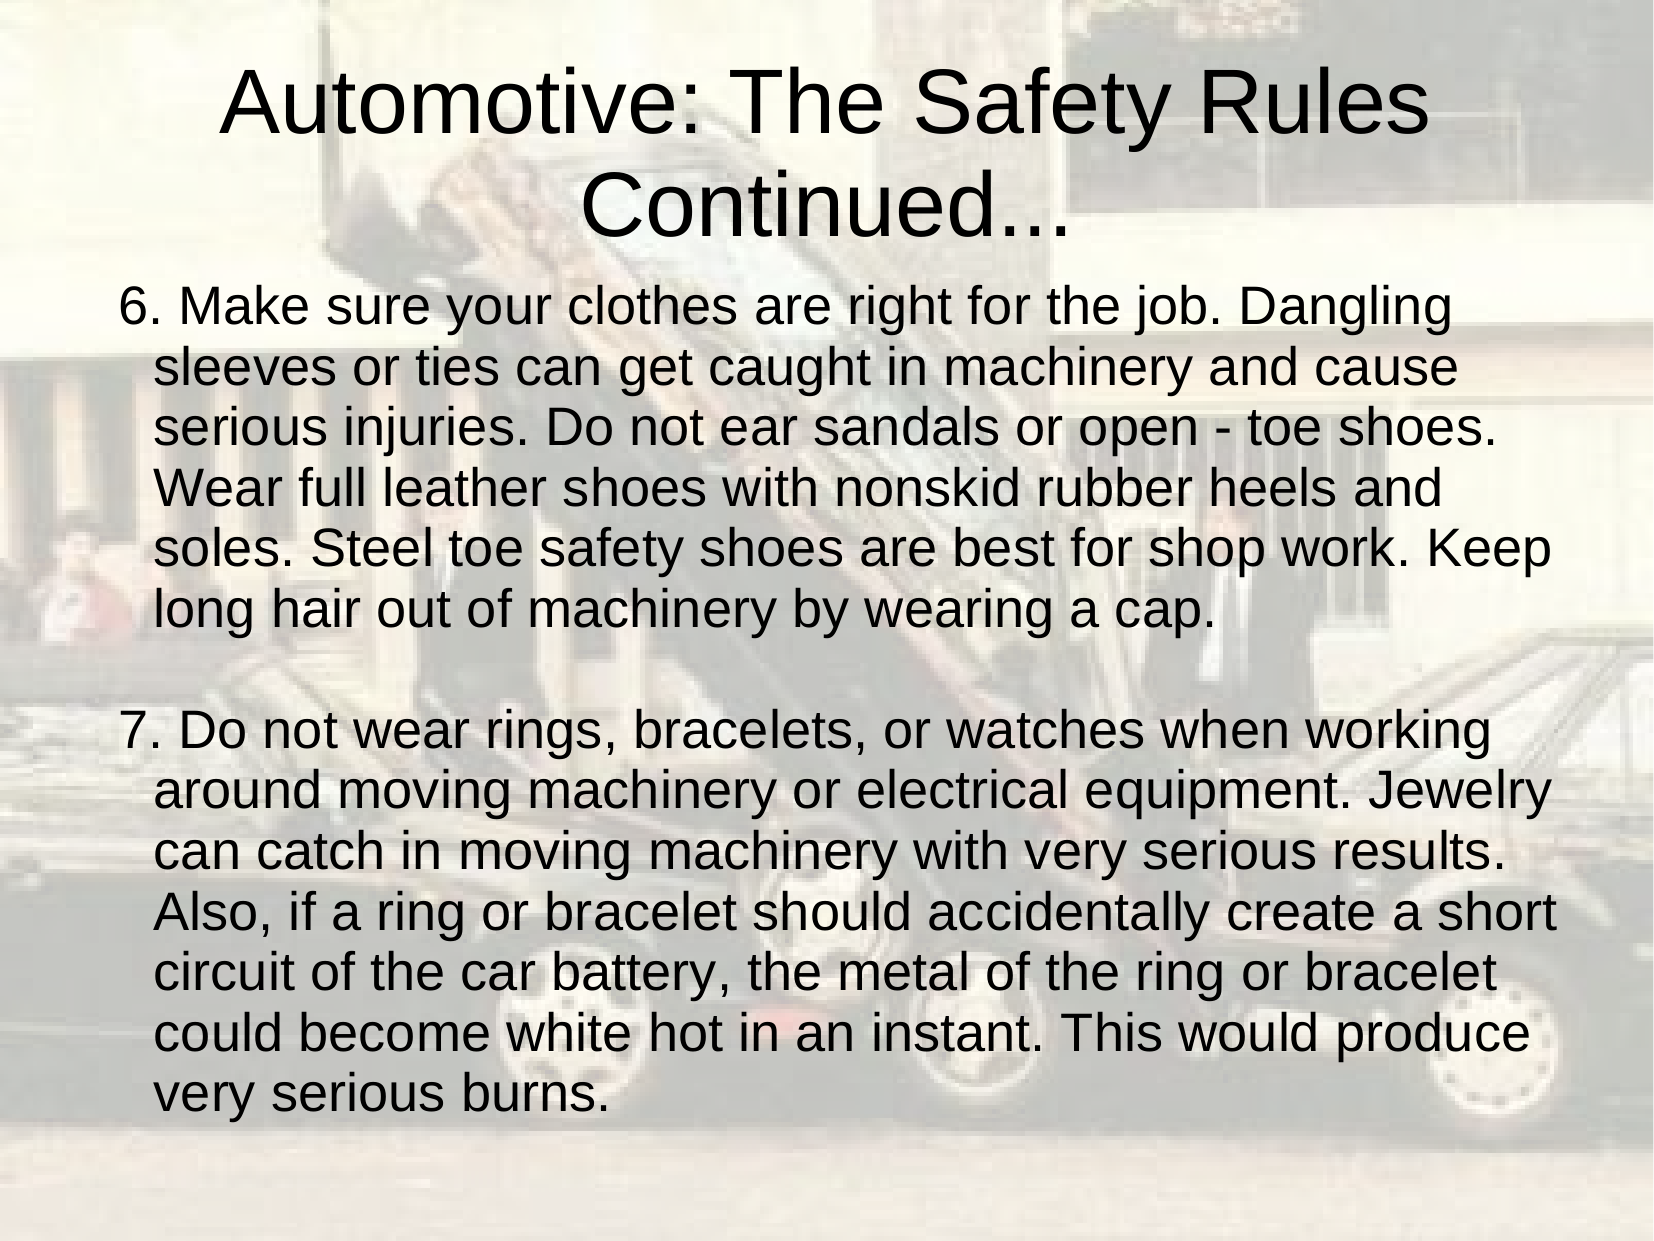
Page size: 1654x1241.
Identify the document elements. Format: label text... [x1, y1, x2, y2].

picture [0, 0, 1654, 1241]
subtitle 6. Make sure your clothes are right for the job. Dangling sleeves or ties can get caught in machinery and cause serious injuries. Do not ear sandals or open - toe shoes. Wear full leather shoes with nonskid rubber heels and soles. Steel toe safety shoes are best for shop work. Keep long hair out of machinery by wearing a cap. 7. Do not wear rings, bracelets, or watches when working around moving machinery or electrical equipment. Jewelry can catch in moving machinery with very serious results. Also, if a ring or bracelet should accidentally create a short circuit of the car battery, the metal of the ring or bracelet could become white hot in an instant. This would produce very serious burns. [82, 275, 1571, 1124]
title Automotive: The Safety Rules Continued... [82, 50, 1571, 256]
